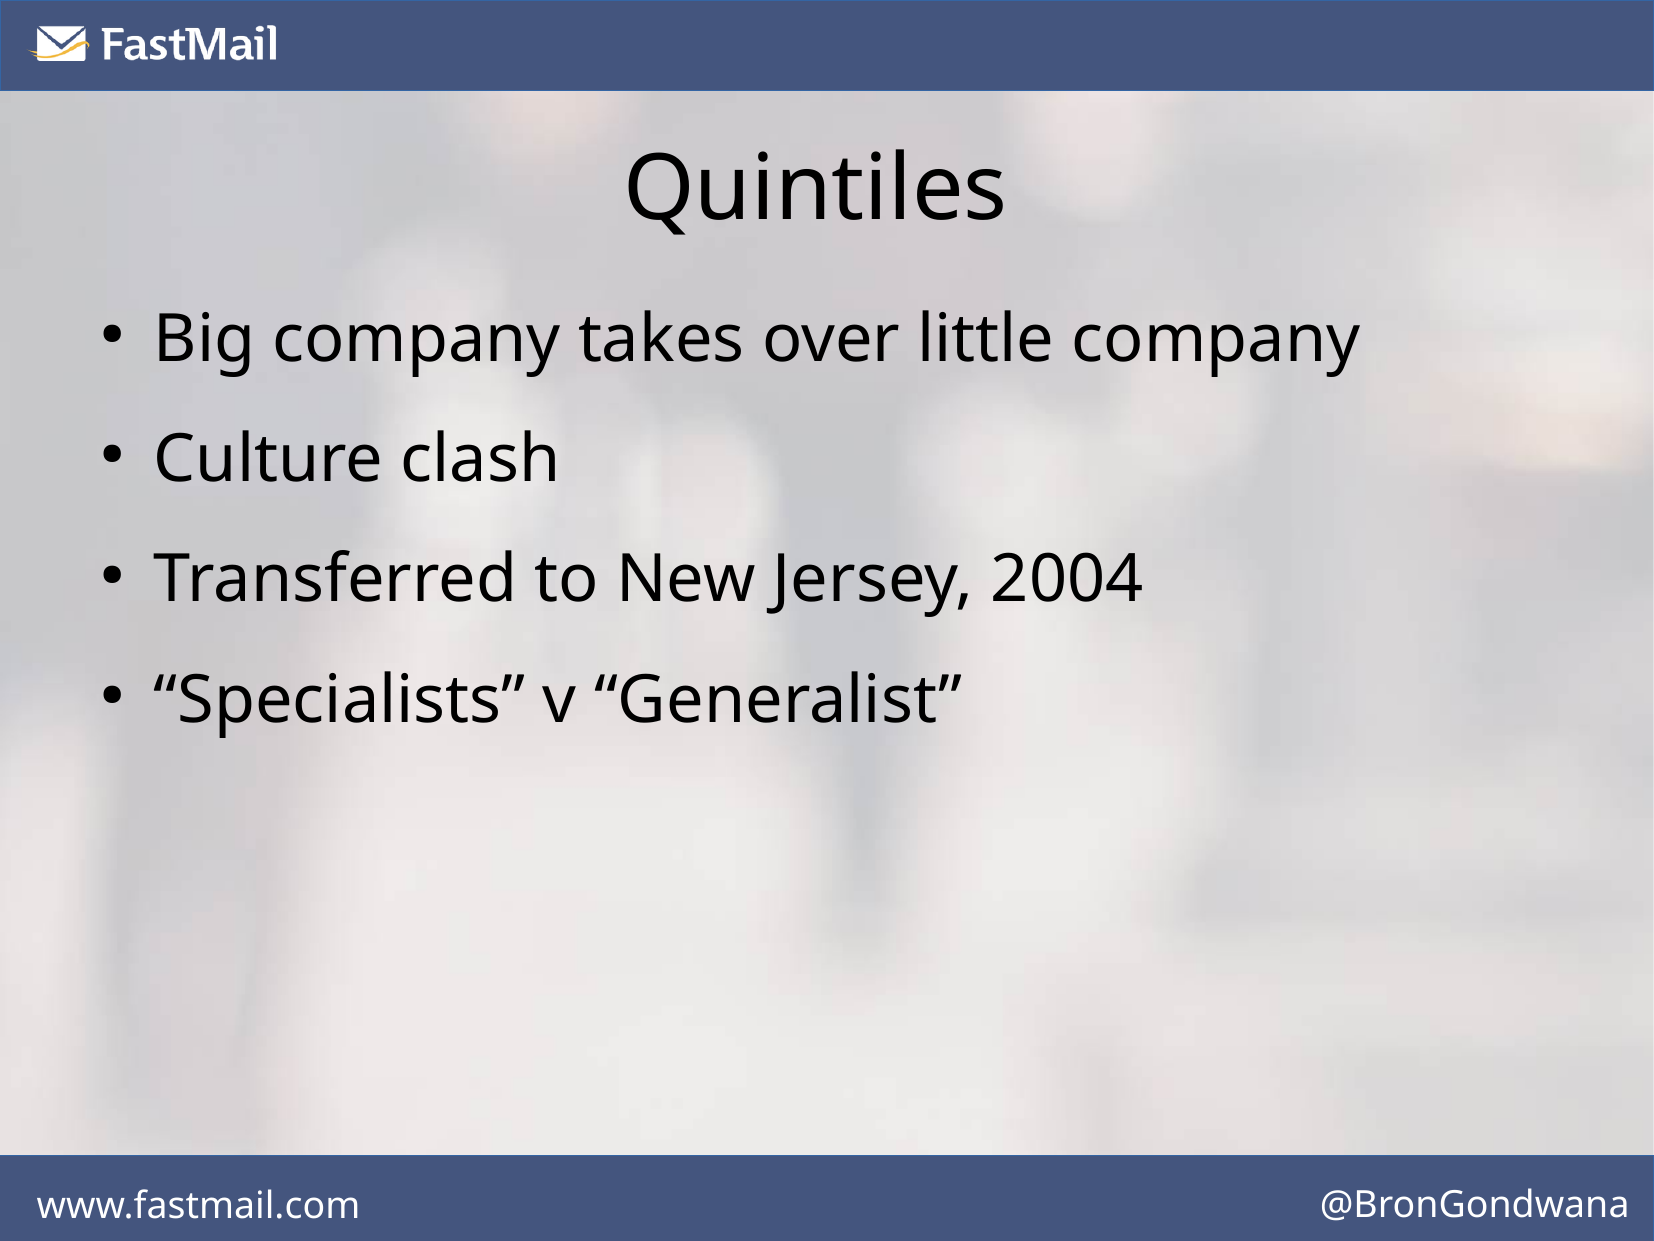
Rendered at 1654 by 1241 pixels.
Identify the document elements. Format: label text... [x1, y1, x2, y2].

list Big company takes over little company Culture clash Transferred to New Jersey, 2004 “Specialists” v “Generalist” [82, 290, 1571, 1010]
title Quintiles [71, 101, 1561, 267]
picture [26, 8, 302, 78]
picture [0, 91, 1654, 1155]
